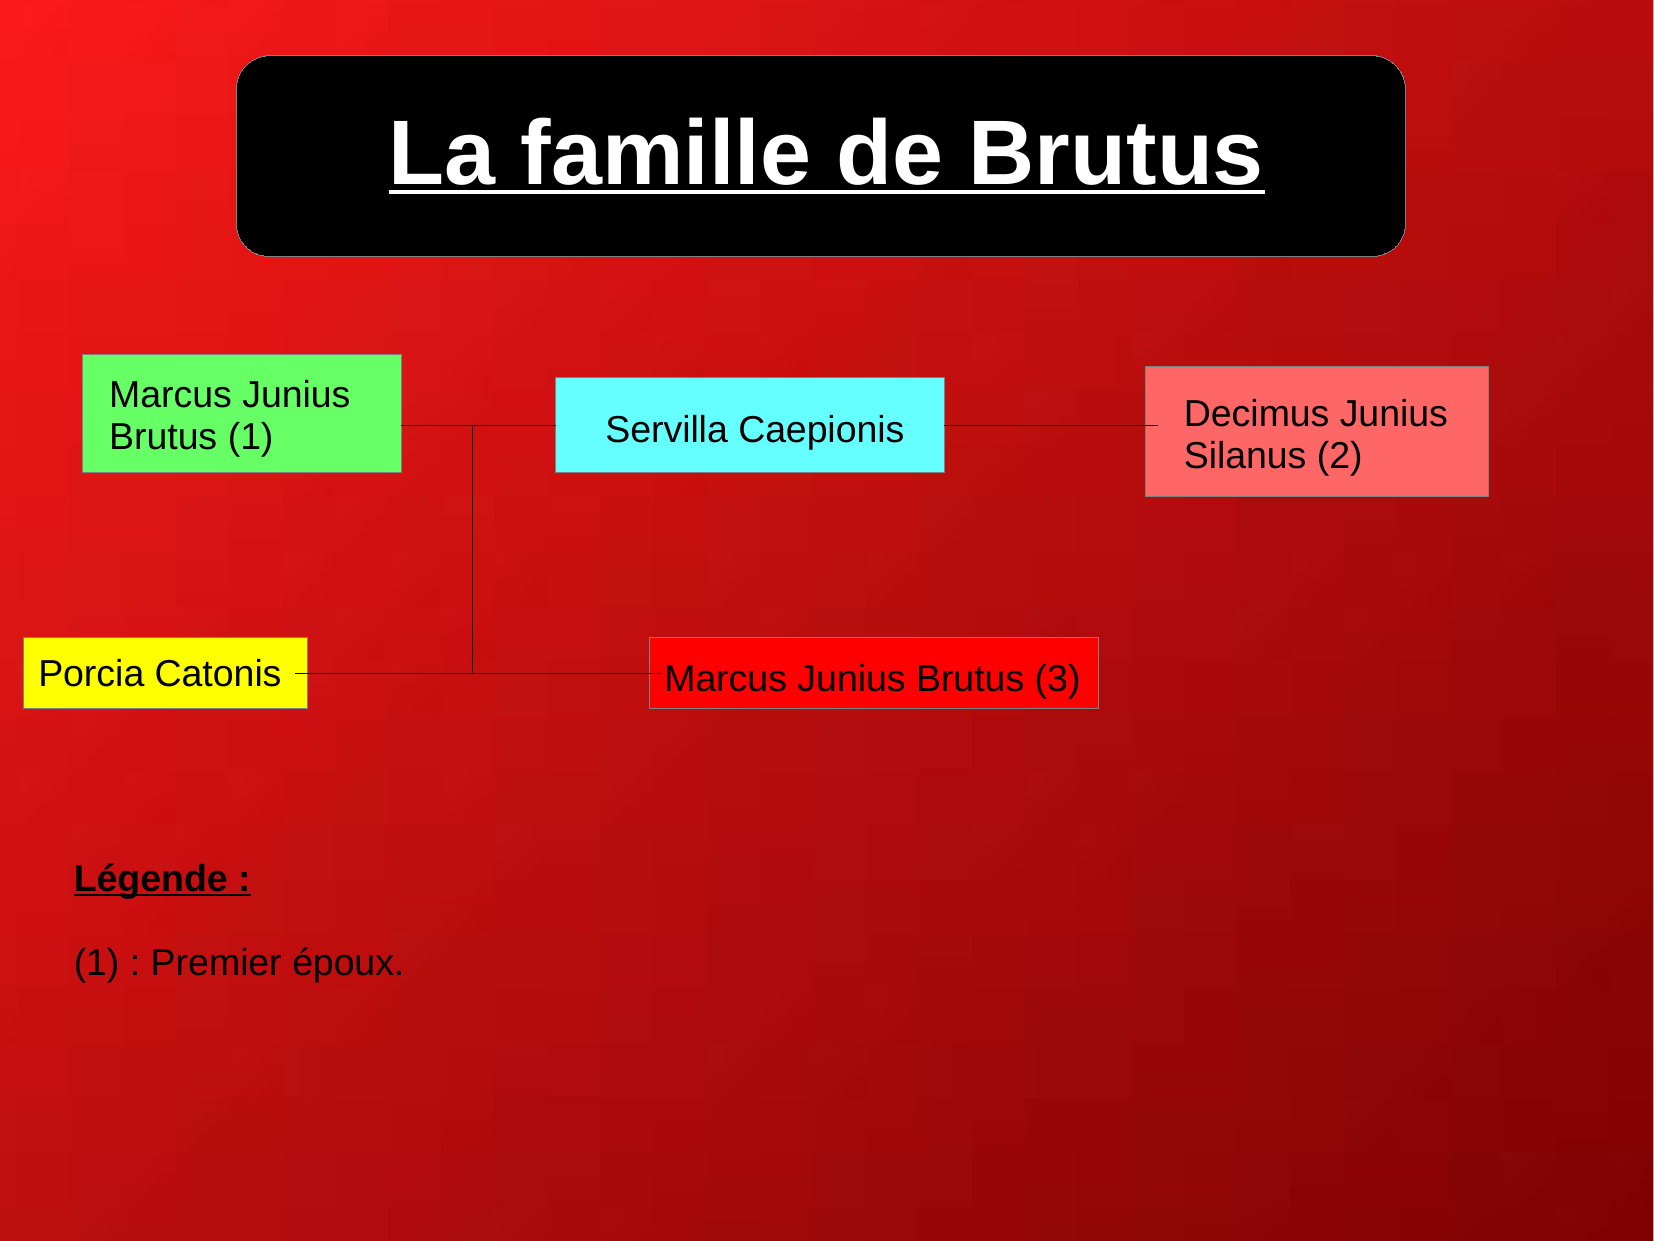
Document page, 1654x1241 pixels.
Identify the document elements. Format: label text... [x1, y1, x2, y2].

text_box Légende : (1) : Premier époux. [59, 850, 792, 994]
title La famille de Brutus [82, 49, 1571, 257]
text_box [82, 354, 402, 473]
text_box [555, 377, 945, 473]
picture [0, 0, 1654, 1241]
text_box Porcia Catonis [23, 645, 331, 745]
text_box [23, 637, 308, 645]
text_box Marcus Junius Brutus (3) [649, 649, 1123, 749]
text_box Marcus Junius Brutus (1) [94, 366, 390, 466]
text_box Decimus Junius Silanus (2) [1169, 385, 1560, 485]
text_box [649, 637, 1099, 649]
text_box Servilla Caepionis [590, 401, 934, 459]
text_box [1145, 366, 1489, 497]
